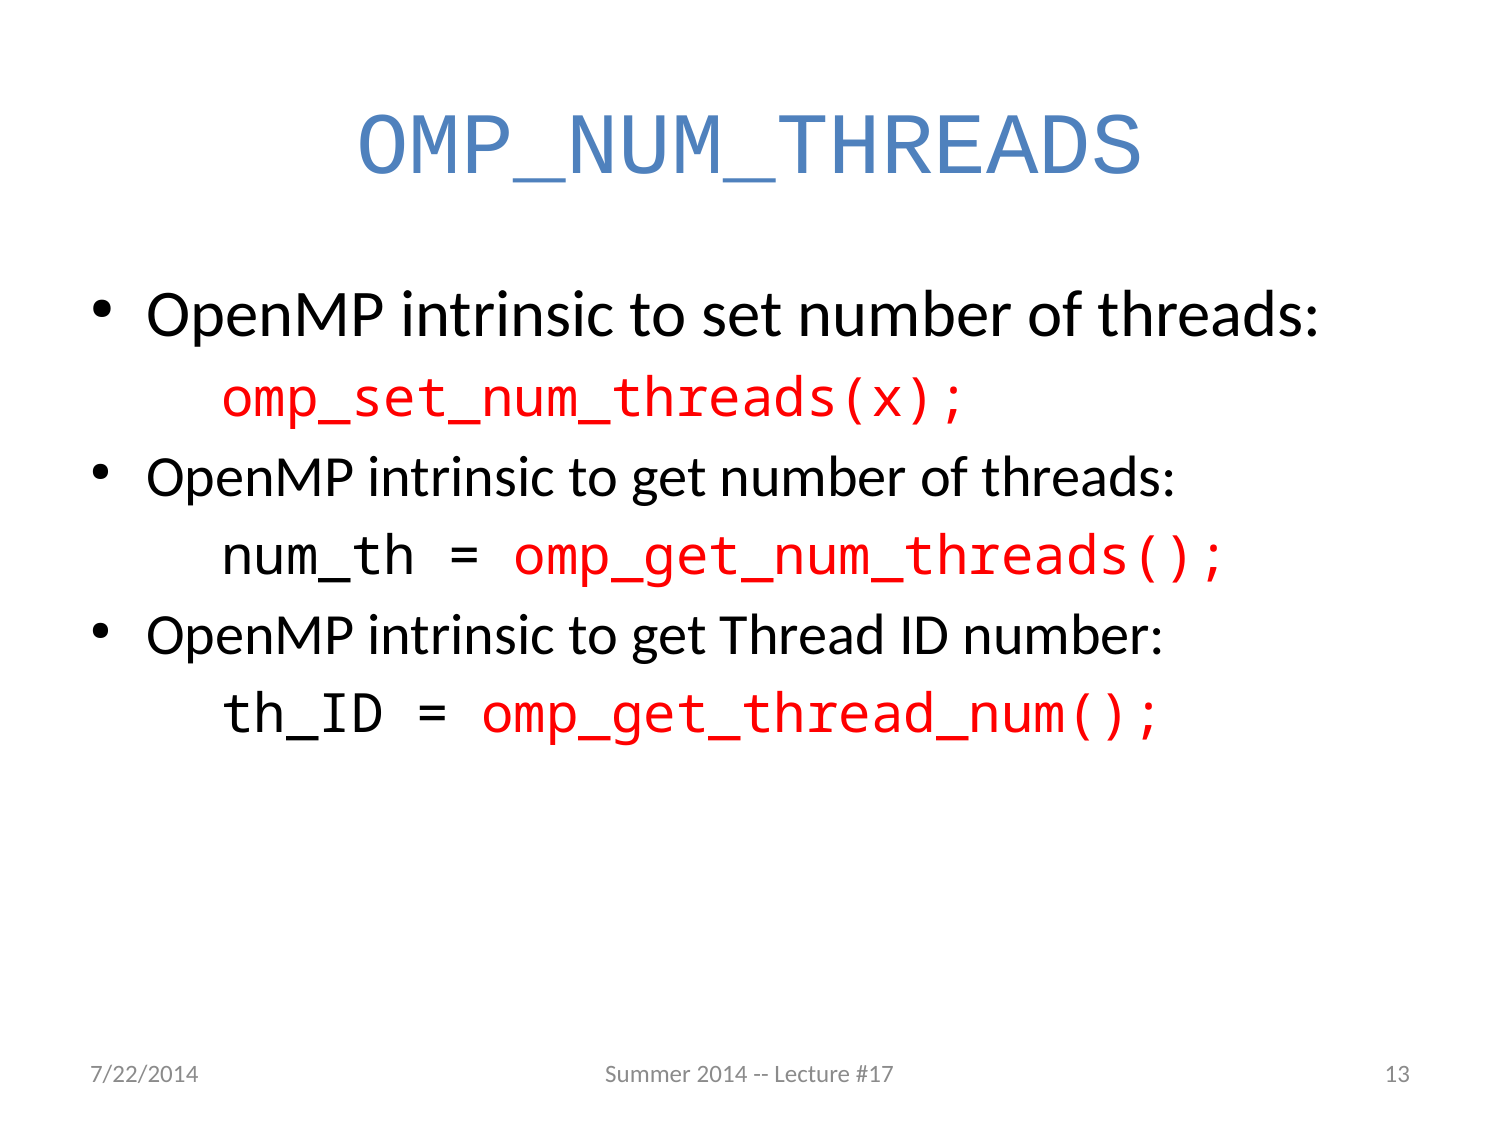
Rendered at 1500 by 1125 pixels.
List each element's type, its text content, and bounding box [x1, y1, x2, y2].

slide_number 7/22/2014 [75, 1042, 425, 1103]
list OpenMP intrinsic to set number of threads: omp_set_num_threads(x); OpenMP intrinsic to get number of threads: num_th = omp_get_num_threads(); OpenMP intrinsic to get Thread ID number: th_ID = omp_get_thread_num(); [75, 262, 1425, 1073]
footer Summer 2014 -- Lecture #17 [512, 1042, 988, 1103]
slide_number <number> [1074, 1042, 1425, 1103]
title OMP_NUM_THREADS [75, 45, 1425, 233]
